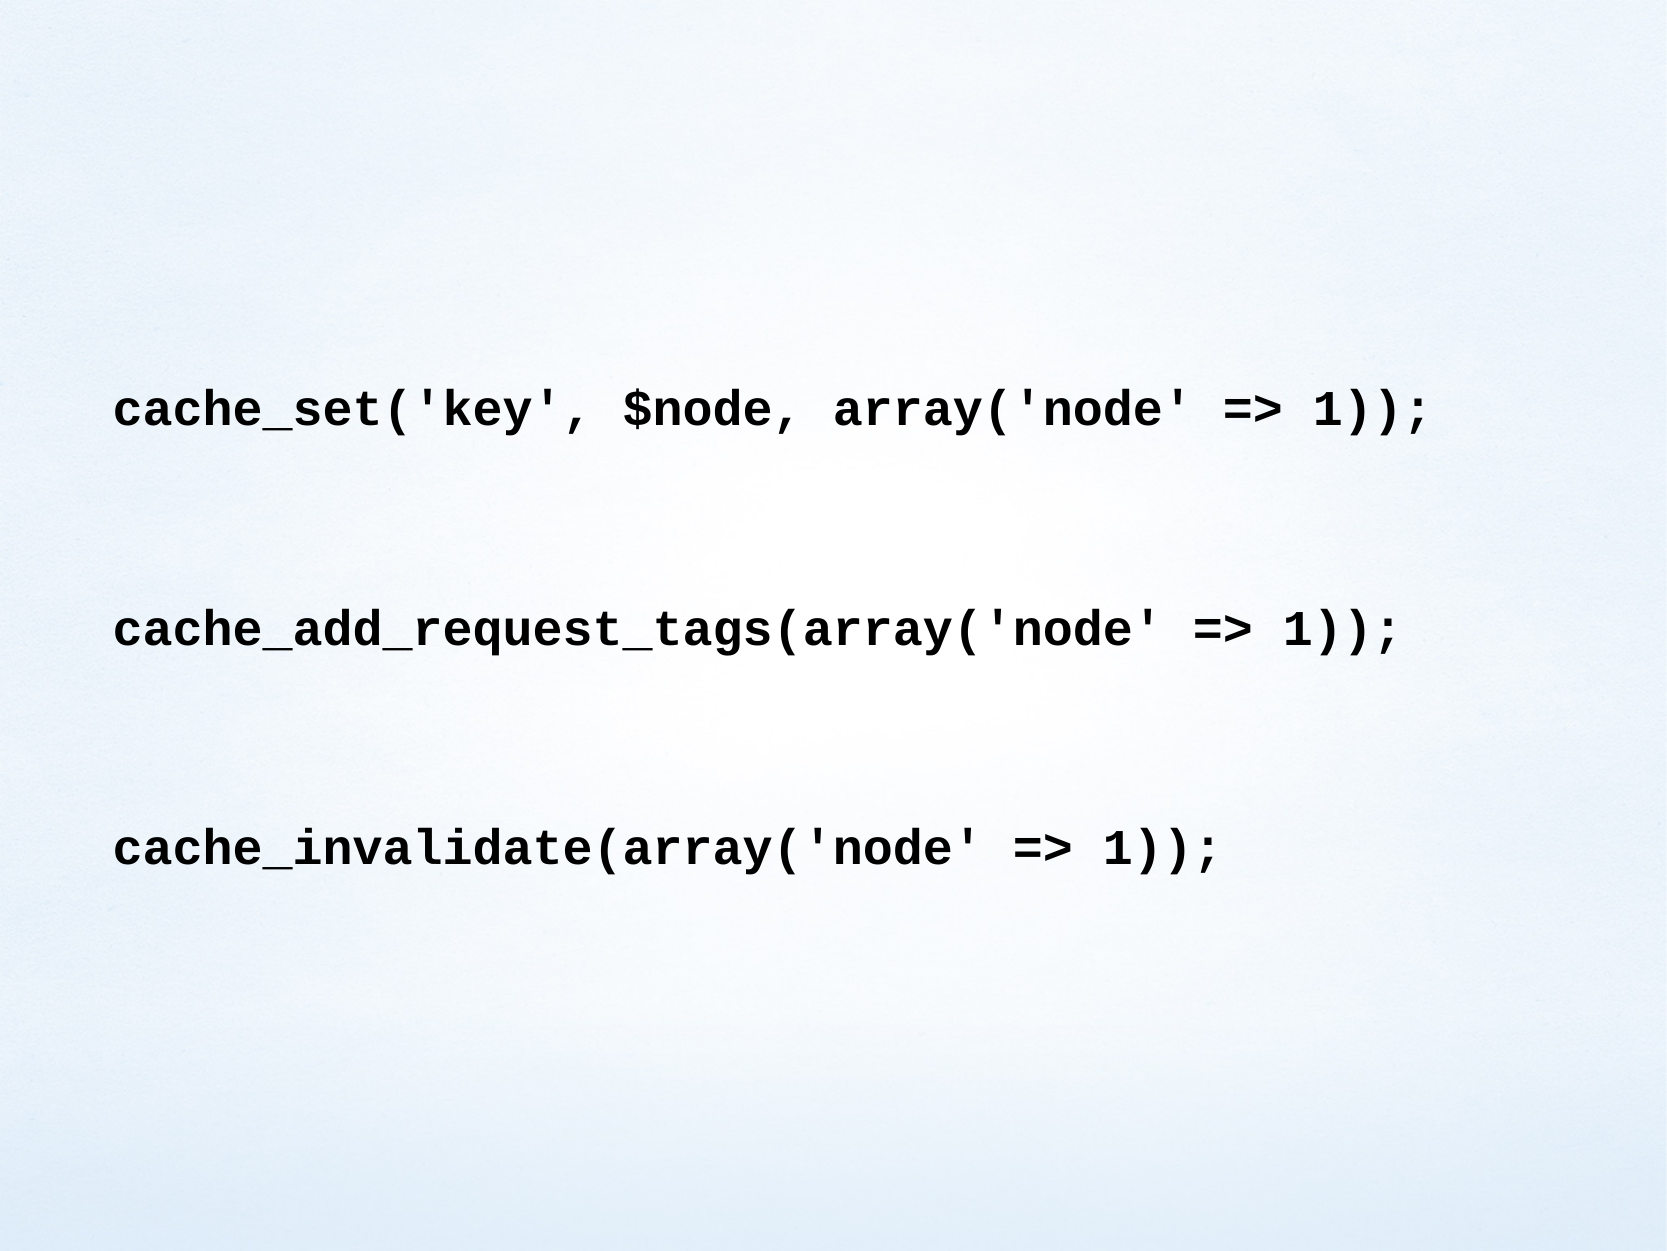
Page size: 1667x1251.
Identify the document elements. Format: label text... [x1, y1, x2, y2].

picture [0, 0, 1667, 1251]
subtitle cache_set('key', $node, array('node' => 1)); cache_add_request_tags(array('node' => 1)); cache_invalidate(array('node' => 1)); [112, 219, 1542, 1031]
